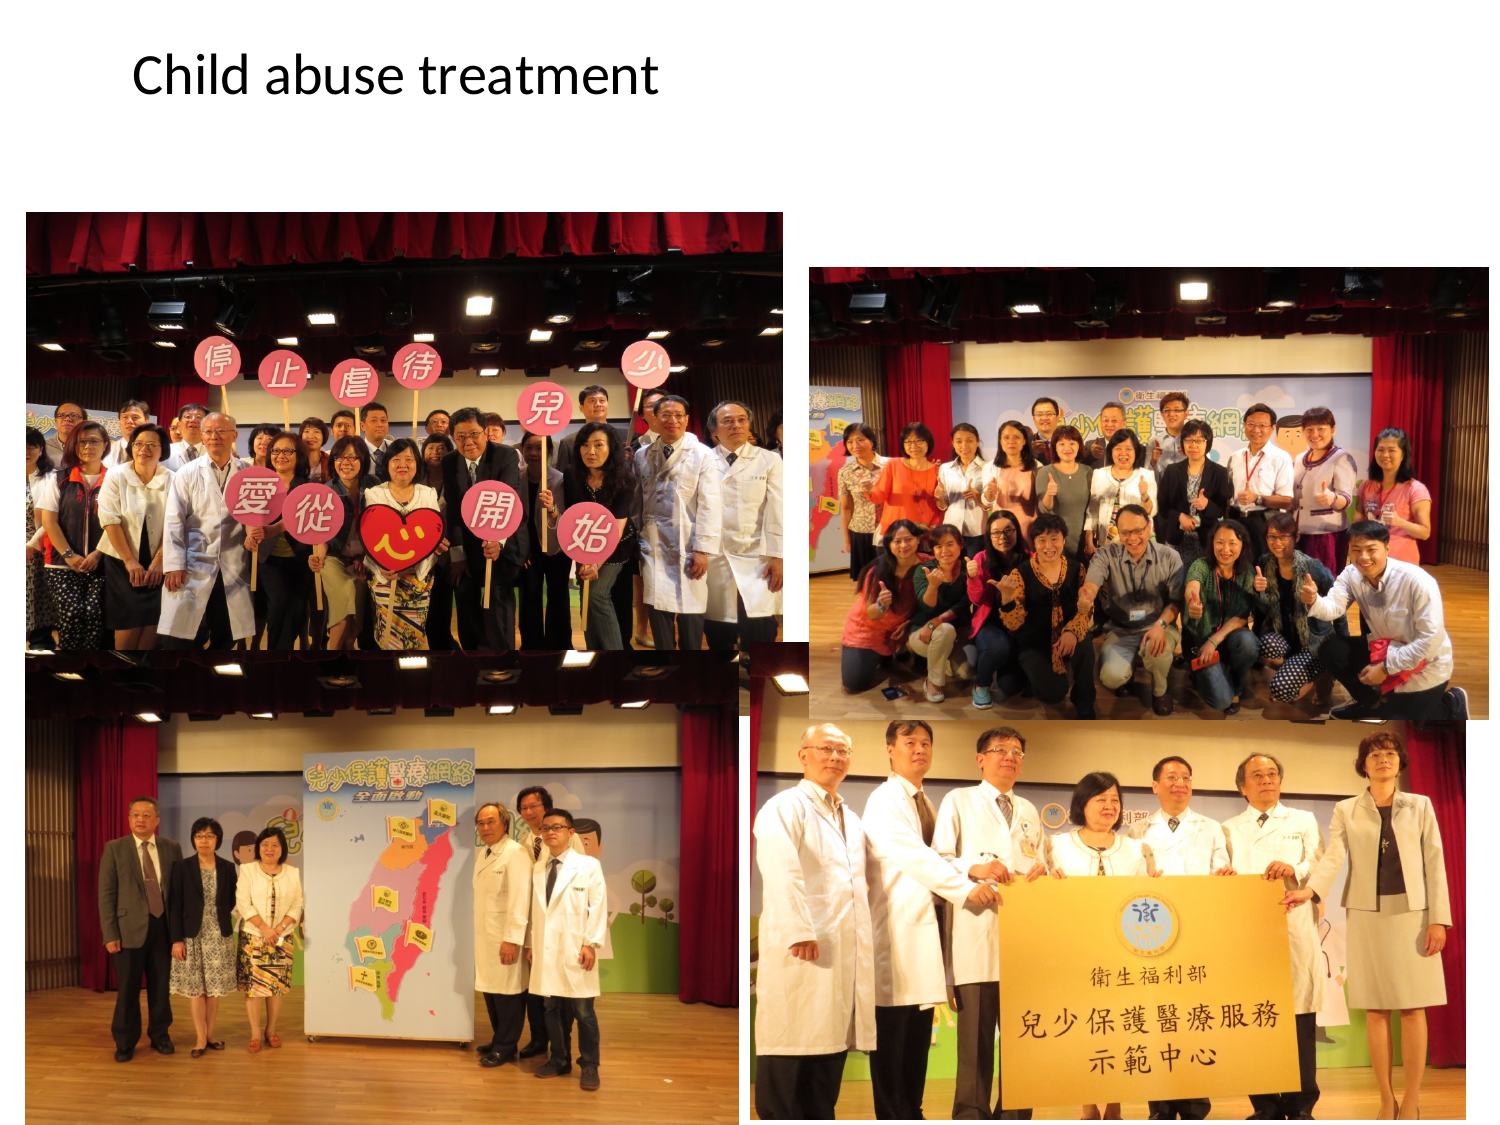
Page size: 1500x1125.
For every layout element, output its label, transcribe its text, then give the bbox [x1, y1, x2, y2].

picture [25, 212, 1489, 1125]
text_box Child abuse treatment [117, 28, 689, 115]
